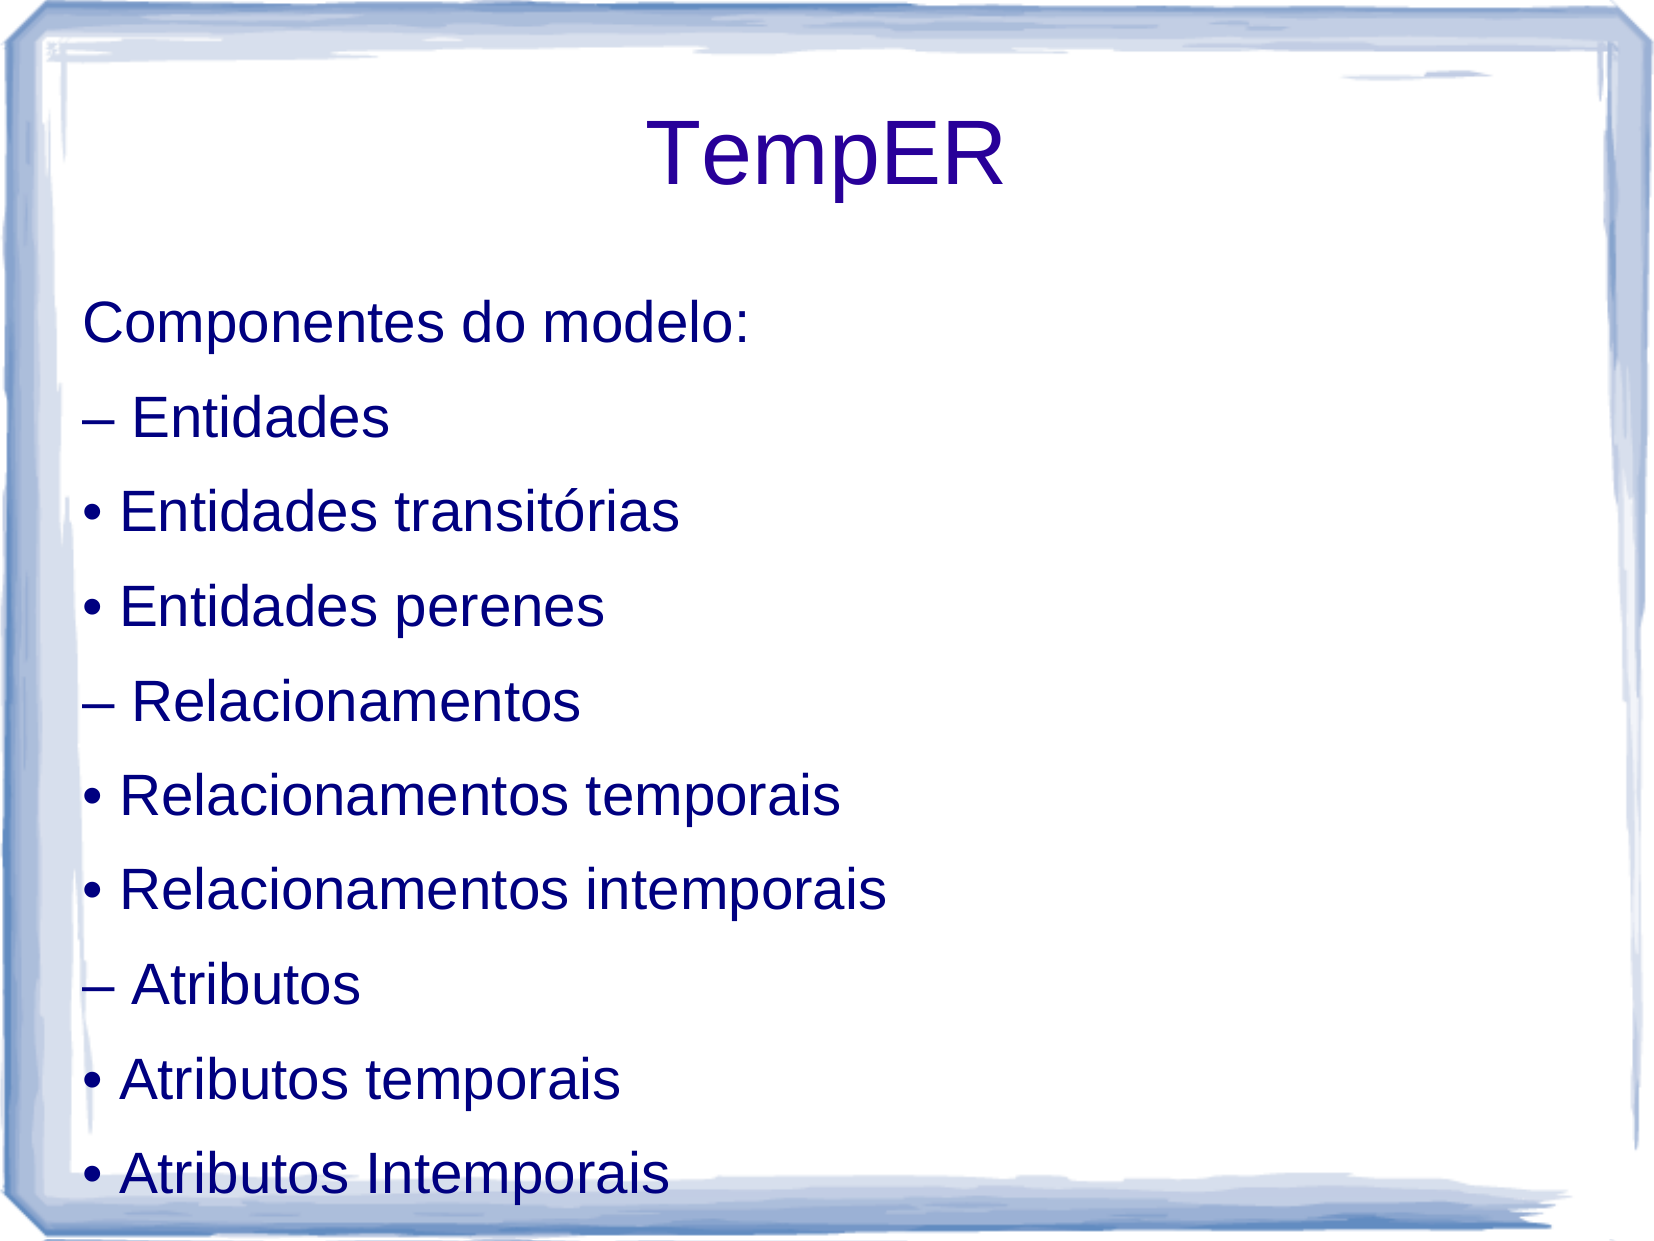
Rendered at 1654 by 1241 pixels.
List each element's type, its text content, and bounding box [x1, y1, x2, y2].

picture [0, 0, 1654, 1241]
title TempER [82, 49, 1571, 257]
list Componentes do modelo: – Entidades • Entidades transitórias • Entidades perenes – Relacionamentos • Relacionamentos temporais • Relacionamentos intemporais – Atributos • Atributos temporais • Atributos Intemporais [82, 290, 1571, 1204]
